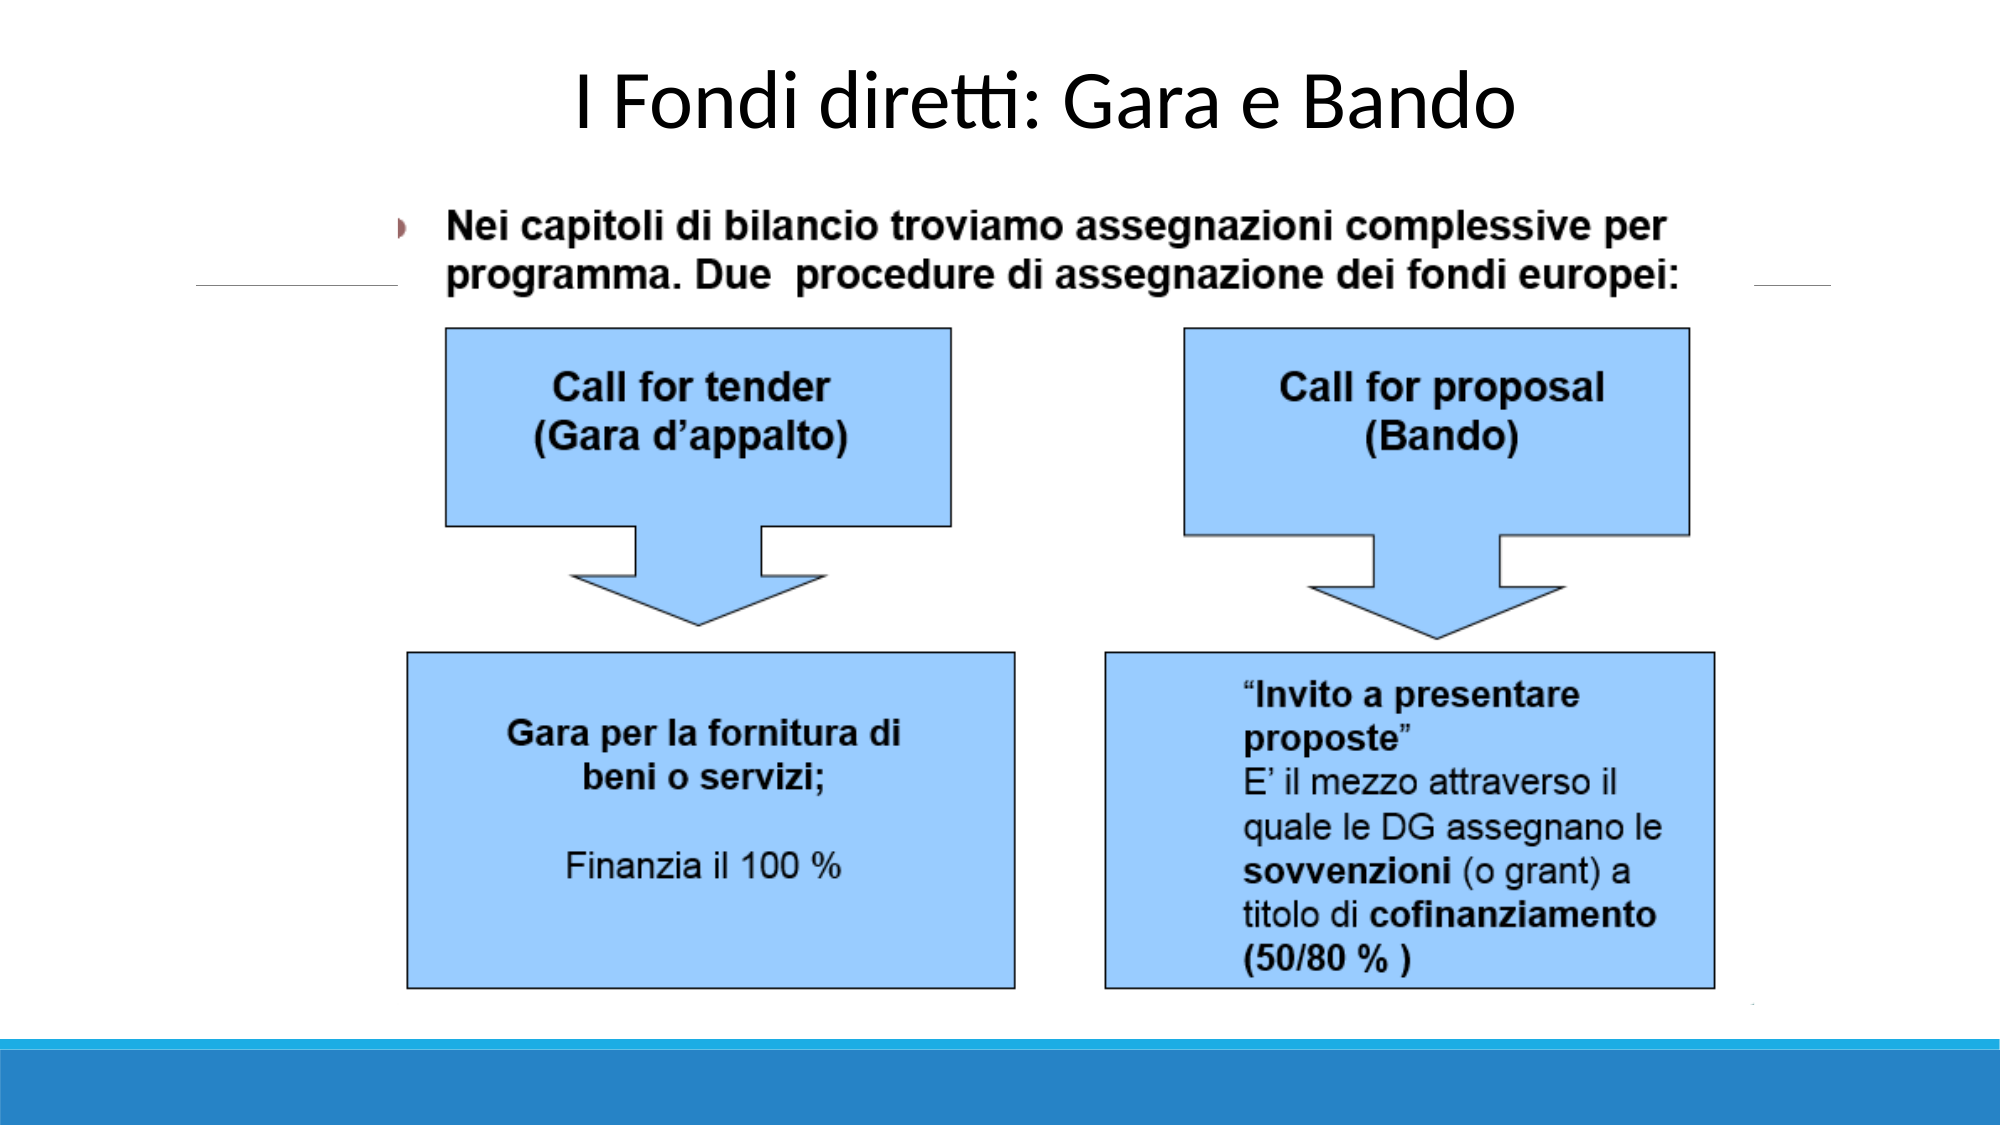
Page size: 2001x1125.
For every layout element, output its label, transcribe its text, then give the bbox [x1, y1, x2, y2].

picture [397, 180, 1755, 1005]
text_box I Fondi diretti: Gara e Bando [558, 37, 1890, 153]
